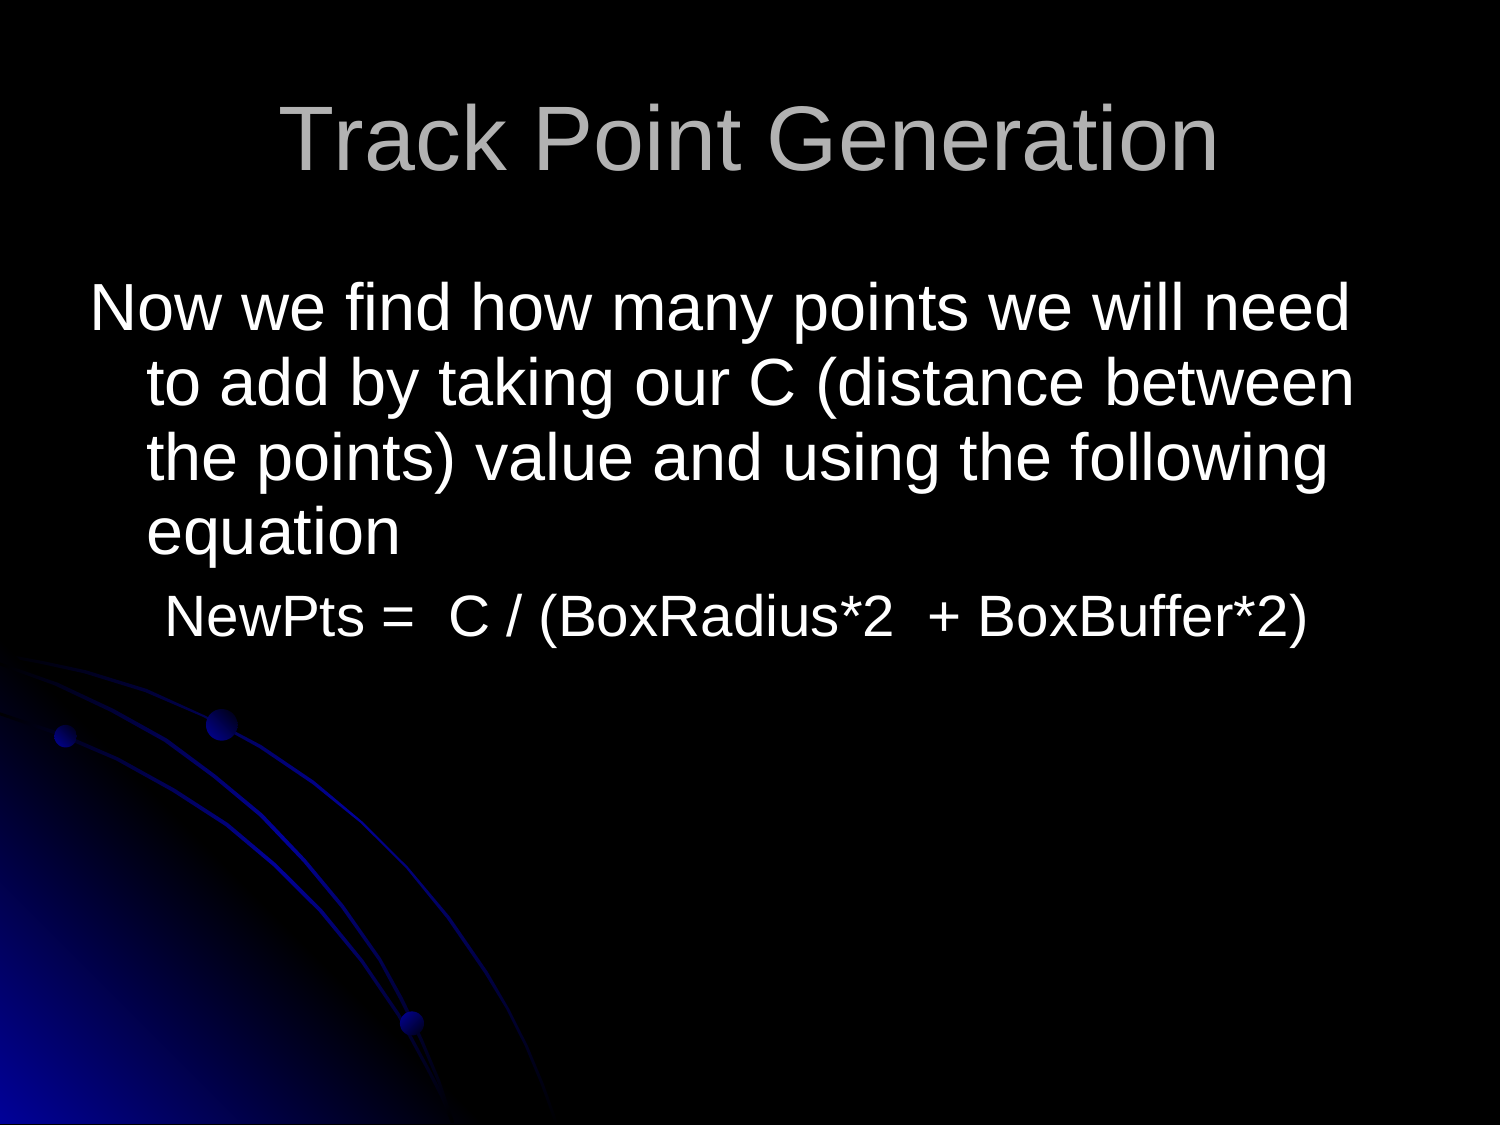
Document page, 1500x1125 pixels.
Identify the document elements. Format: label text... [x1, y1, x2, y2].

title Track Point Generation [75, 45, 1426, 233]
list Now we find how many points we will need to add by taking our C (distance between the points) value and using the following equation NewPts = C / (BoxRadius*2 + BoxBuffer*2) [75, 262, 1426, 1006]
